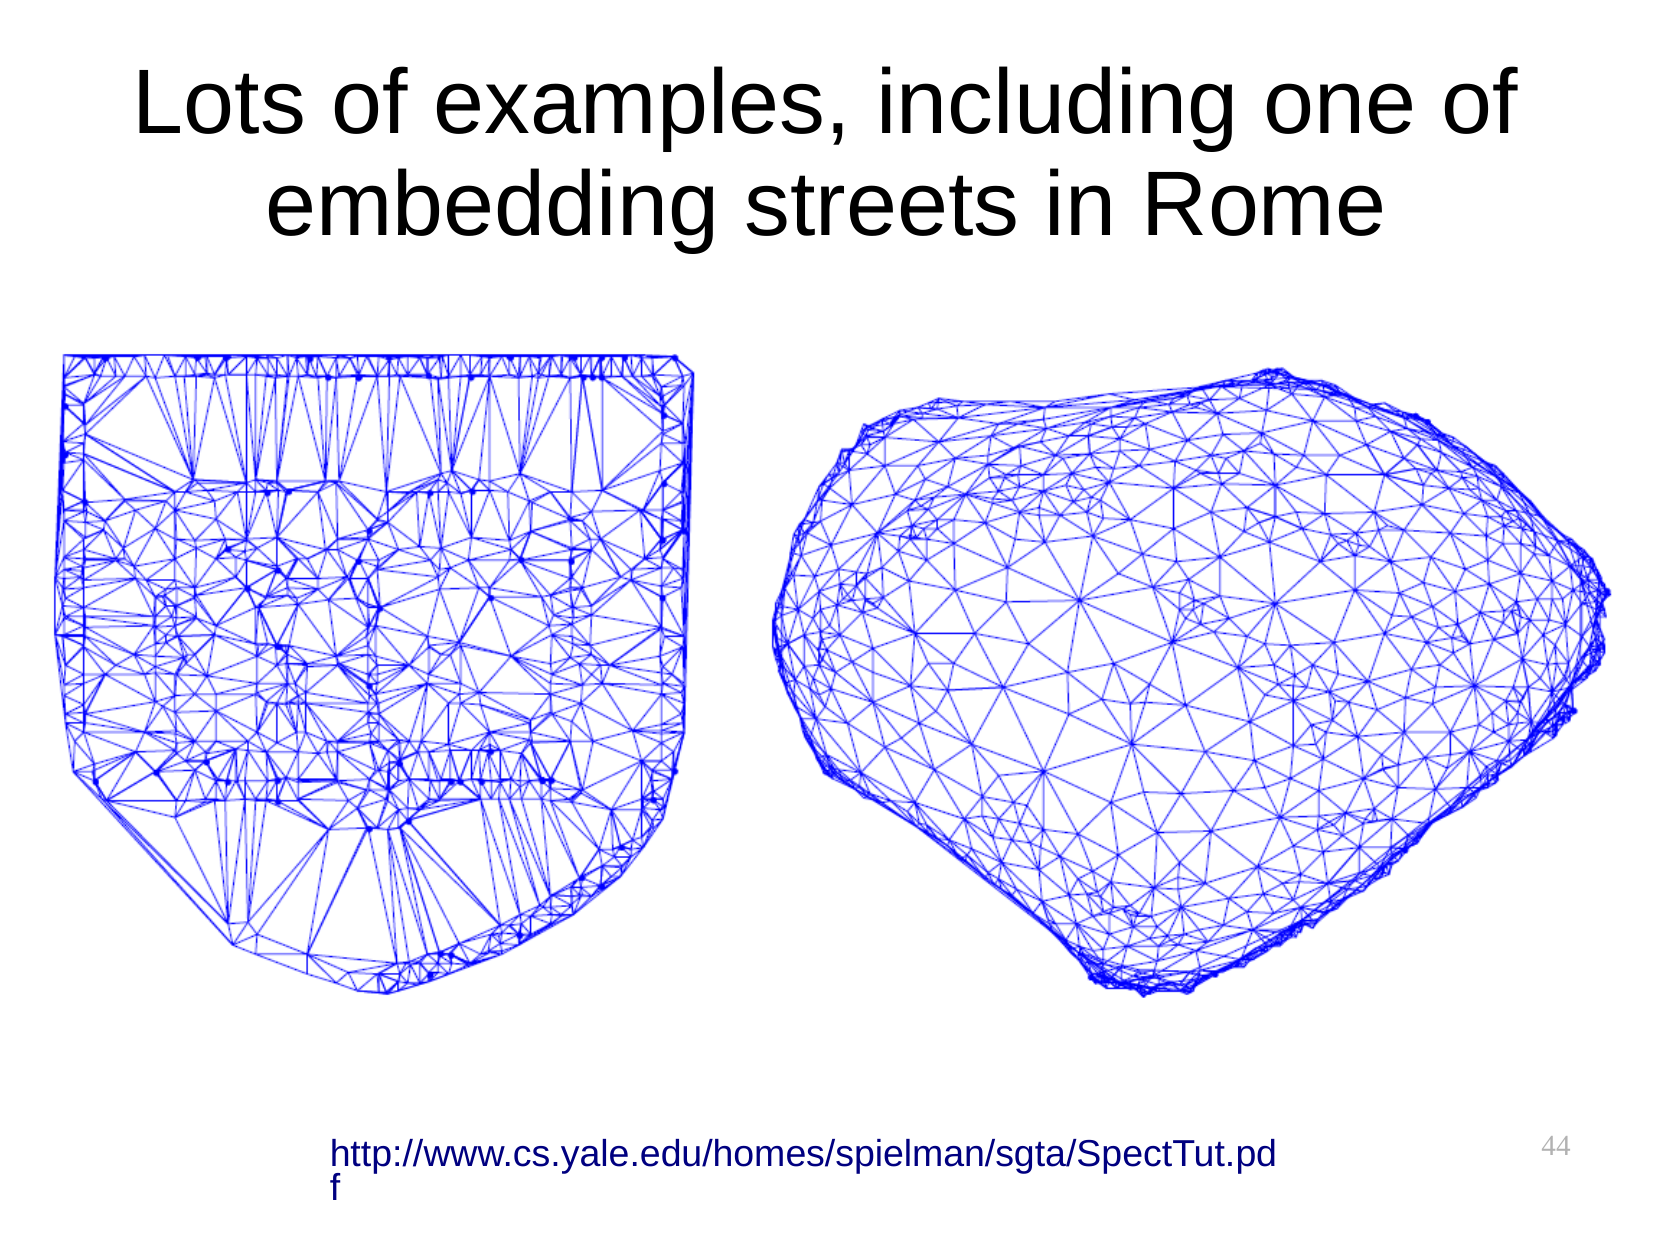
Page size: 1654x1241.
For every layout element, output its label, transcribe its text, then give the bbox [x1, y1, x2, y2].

title Lots of examples, including one of embedding streets in Rome [82, 49, 1571, 257]
picture [1, 314, 1654, 1047]
text_box http://www.cs.yale.edu/homes/spielman/sgta/SpectTut.pdf [315, 1125, 1303, 1182]
